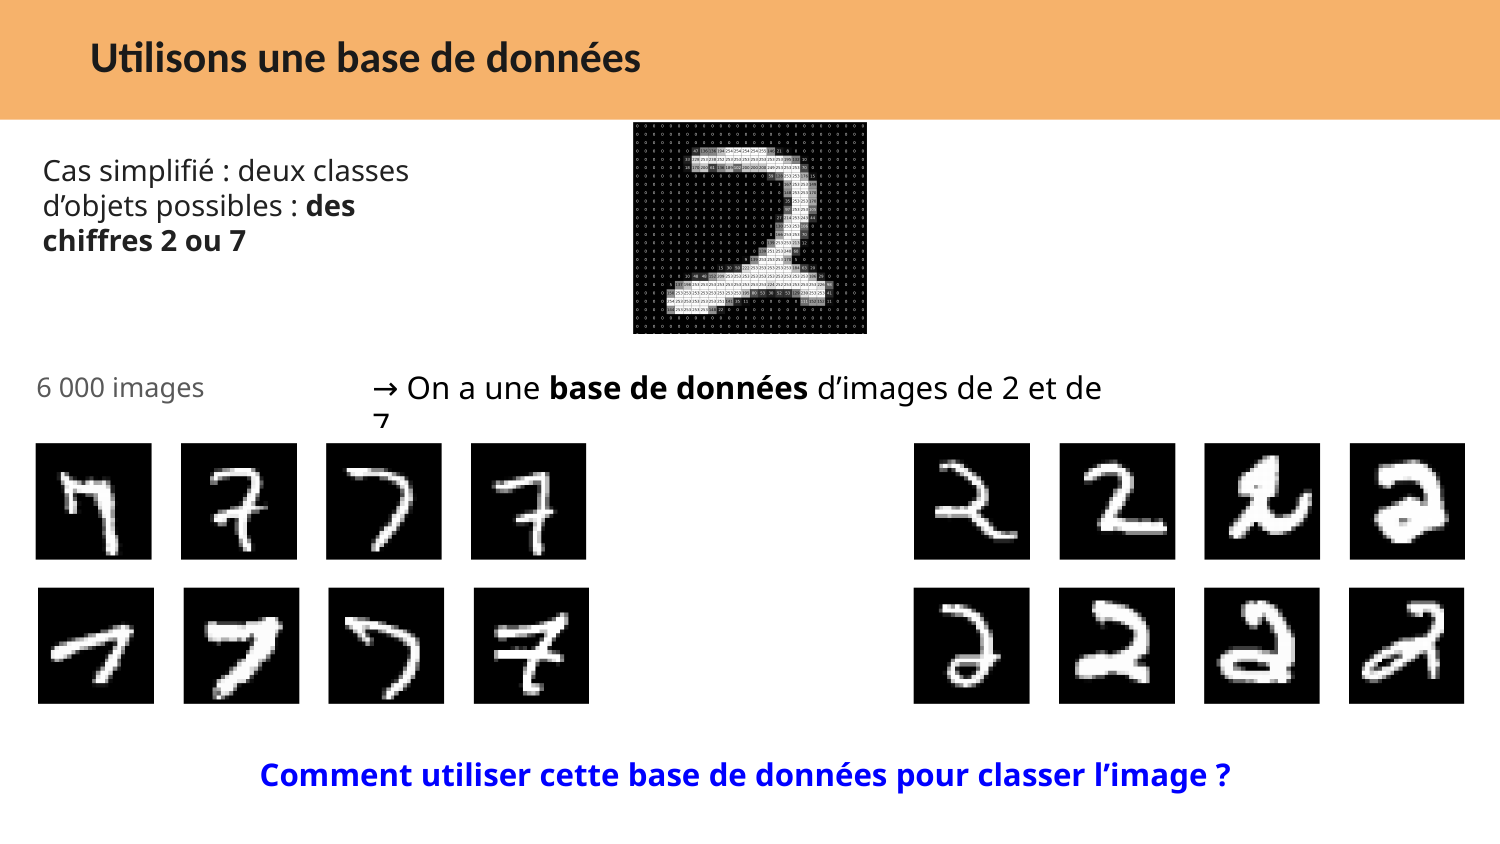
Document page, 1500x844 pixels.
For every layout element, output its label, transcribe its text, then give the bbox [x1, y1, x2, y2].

picture [21, 428, 601, 718]
text_box → On a une base de données d’images de 2 et de 7 [357, 353, 1143, 458]
picture [899, 428, 1479, 718]
list Utilisons une base de données [0, 0, 1500, 120]
picture [630, 120, 870, 334]
text_box Comment utiliser cette base de données pour classer l’image ? [196, 742, 1304, 806]
text_box Cas simplifié : deux classes d’objets possibles : des chiffres 2 ou 7 [27, 137, 444, 273]
text_box 6 000 images [21, 355, 250, 419]
